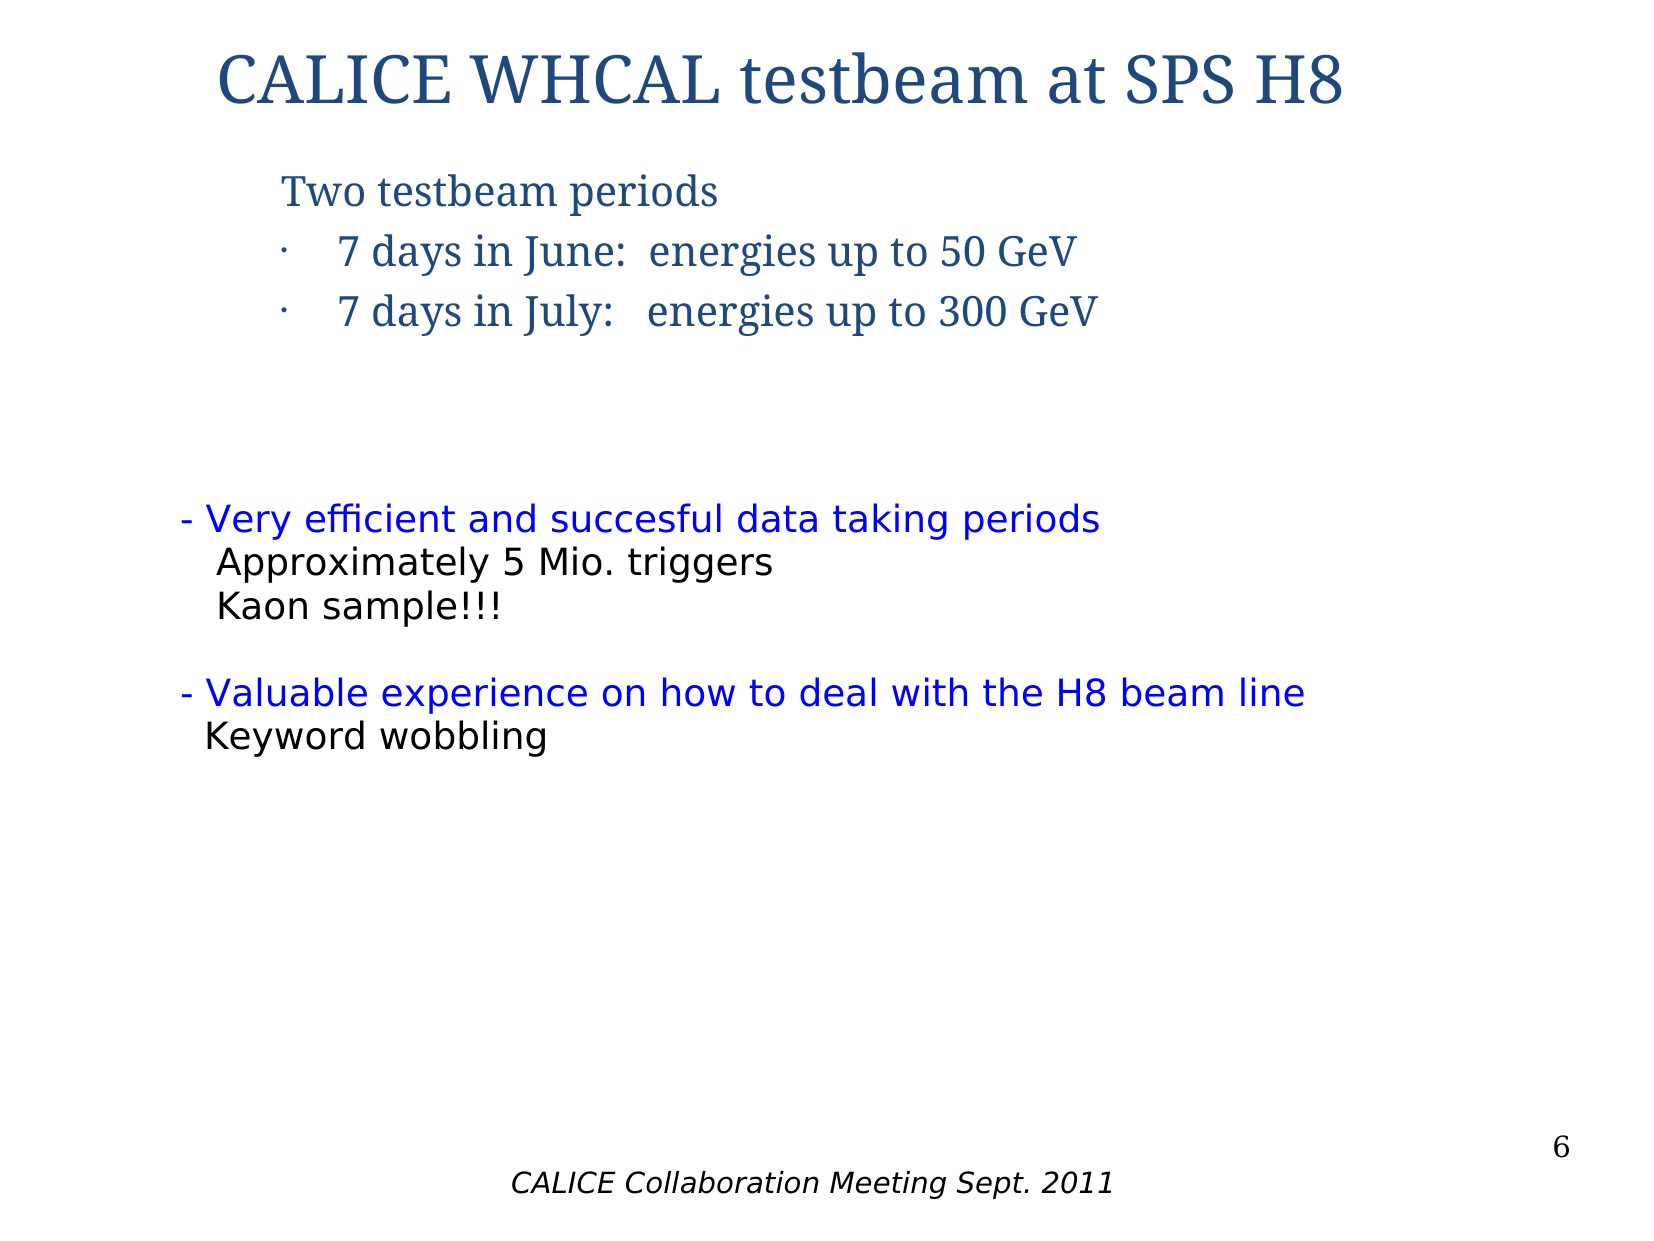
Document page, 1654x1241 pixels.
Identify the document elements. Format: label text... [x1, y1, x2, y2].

text_box - Very efficient and succesful data taking periods Approximately 5 Mio. triggers Kaon sample!!! - Valuable experience on how to deal with the H8 beam line Keyword wobbling [165, 490, 1317, 854]
title CALICE WHCAL testbeam at SPS H8 [201, 29, 1477, 192]
text_box Two testbeam periods 7 days in June: energies up to 50 GeV 7 days in July: energies up to 300 GeV [265, 157, 1329, 443]
